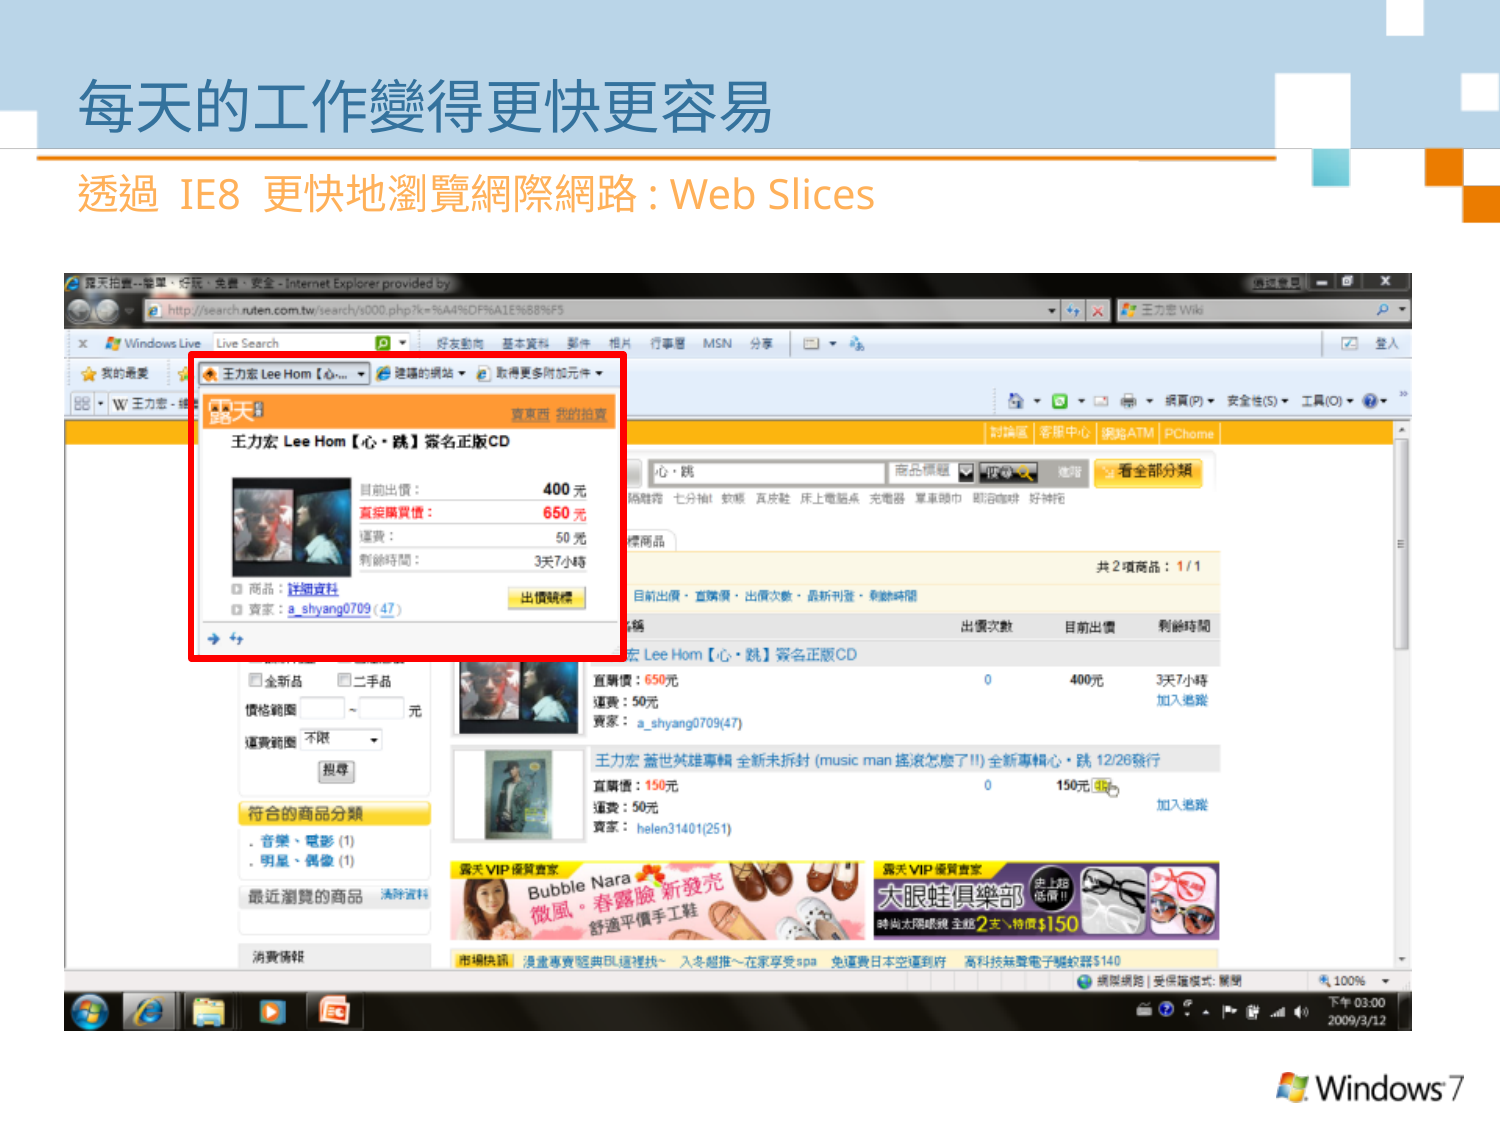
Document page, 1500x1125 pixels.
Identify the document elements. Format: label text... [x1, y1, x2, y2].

title 每天的工作變得更快更容易 [62, 62, 1413, 150]
picture [64, 273, 1412, 1031]
text_box 透過 IE8 更快地瀏覽網際網路: Web Slices [44, 160, 1459, 227]
